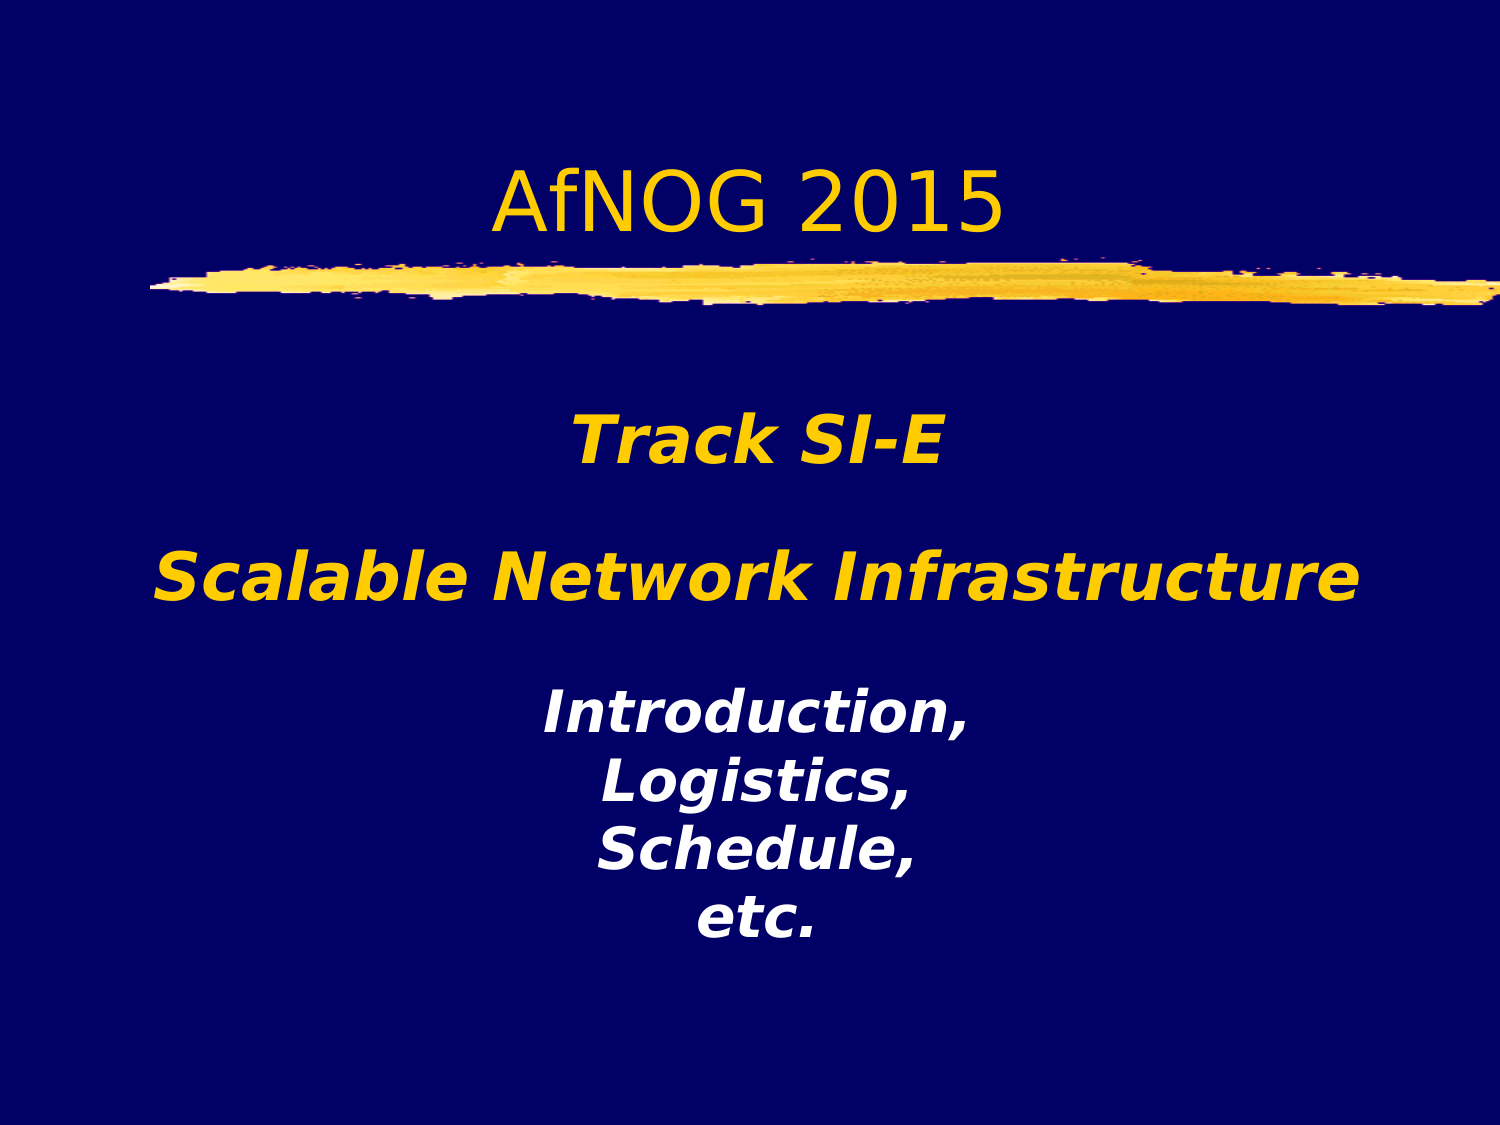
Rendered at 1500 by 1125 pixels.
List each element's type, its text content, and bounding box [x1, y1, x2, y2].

title AfNOG 2015 [0, 34, 1500, 253]
picture [150, 253, 1500, 316]
text_box Track SI-E Scalable Network Infrastructure Introduction, Logistics, Schedule, etc. [118, 330, 1399, 1039]
